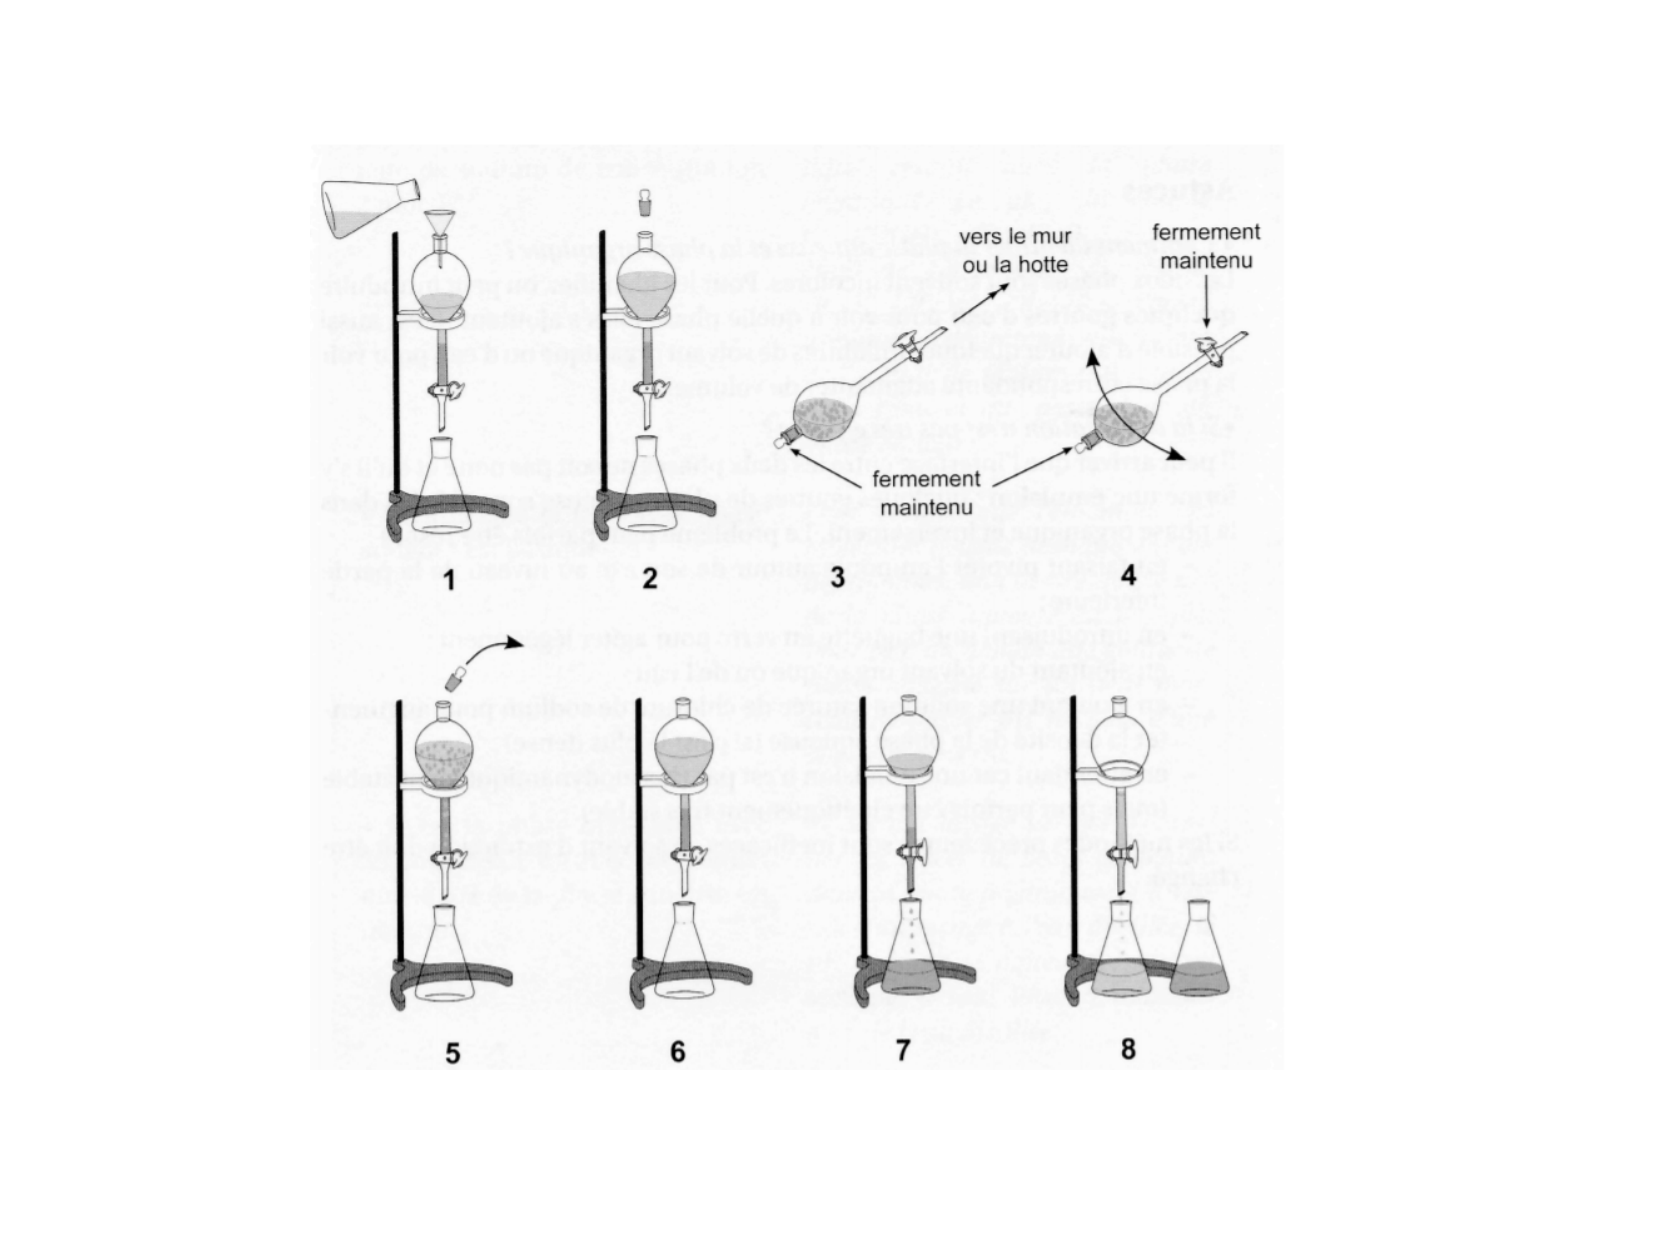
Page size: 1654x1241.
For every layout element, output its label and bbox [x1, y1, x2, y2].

picture [310, 141, 1300, 1070]
